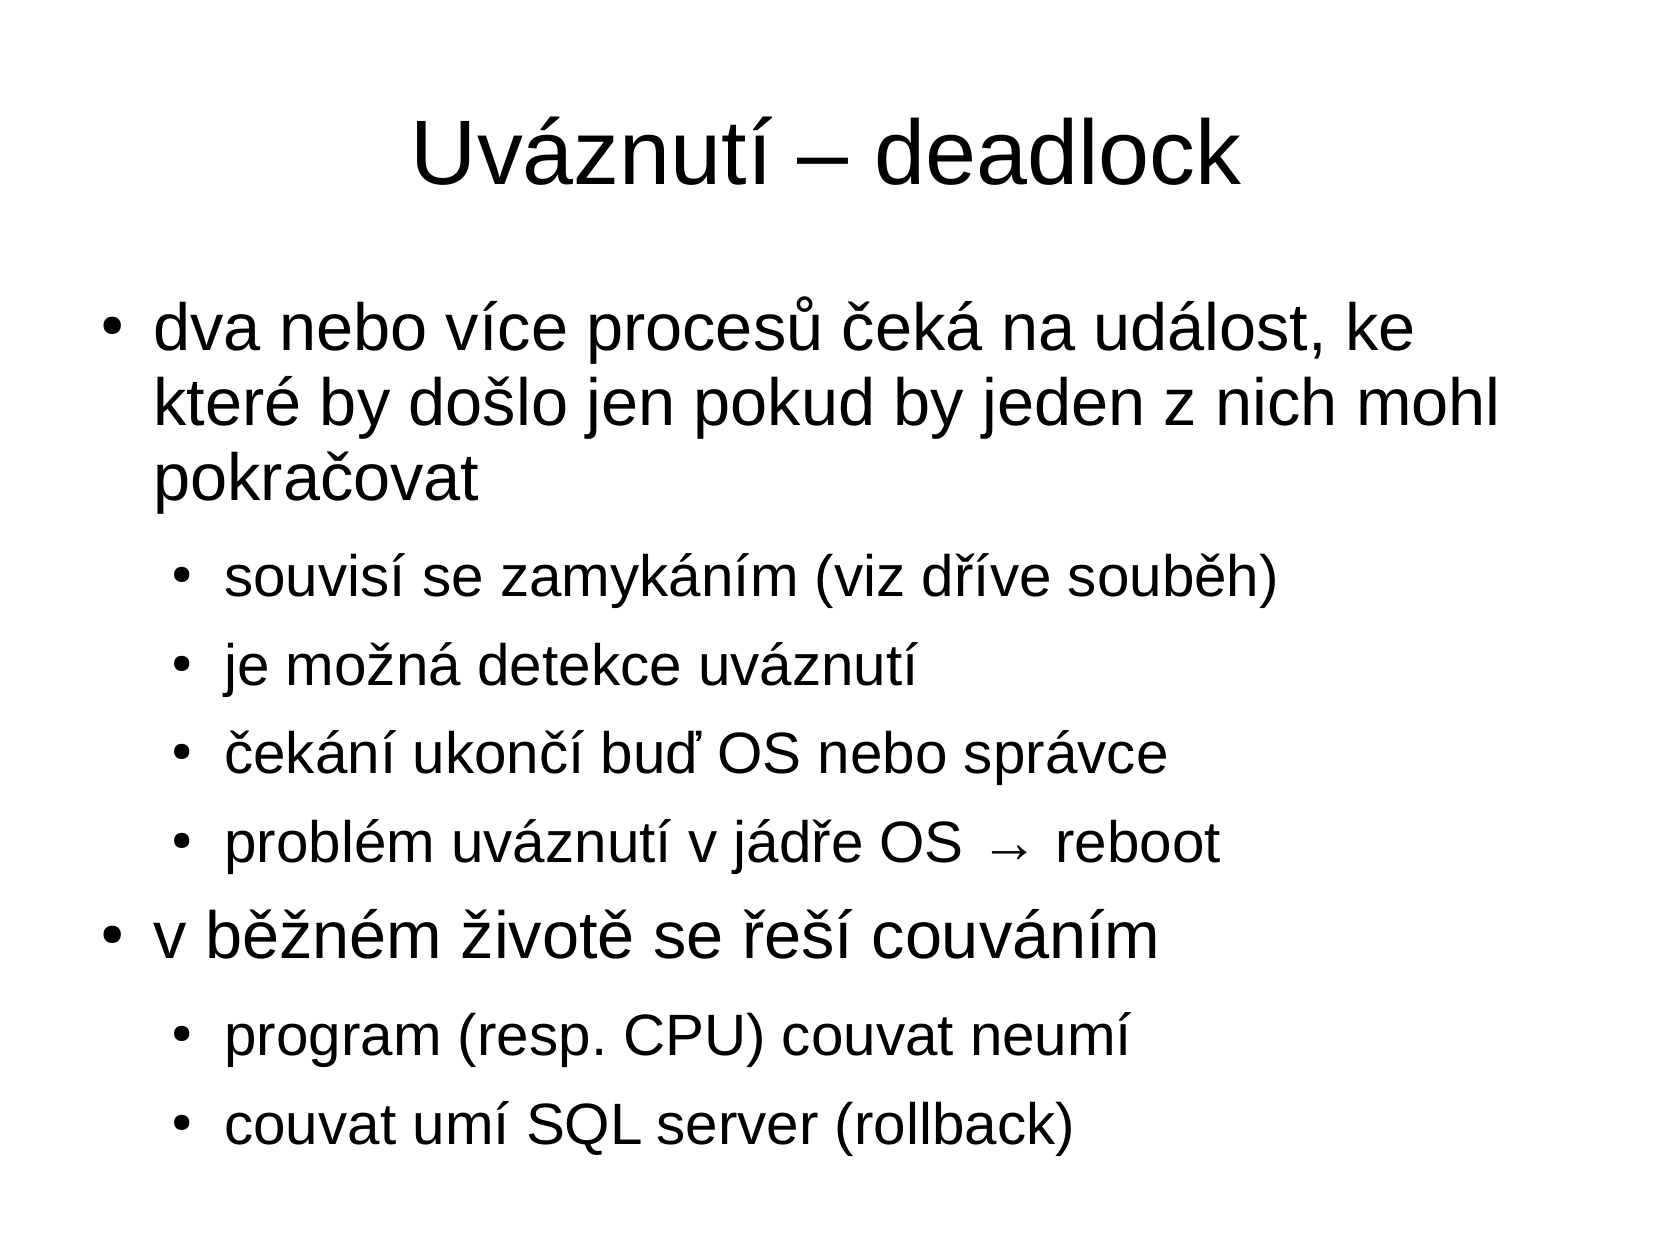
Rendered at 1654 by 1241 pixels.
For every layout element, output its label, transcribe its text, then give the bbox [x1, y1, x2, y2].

title Uváznutí – deadlock [82, 56, 1571, 250]
list dva nebo více procesů čeká na událost, ke které by došlo jen pokud by jeden z nich mohl pokračovat souvisí se zamykáním (viz dříve souběh) je možná detekce uváznutí čekání ukončí buď OS nebo správce problém uváznutí v jádře OS → reboot v běžném životě se řeší couváním program (resp. CPU) couvat neumí couvat umí SQL server (rollback) [82, 290, 1571, 1157]
